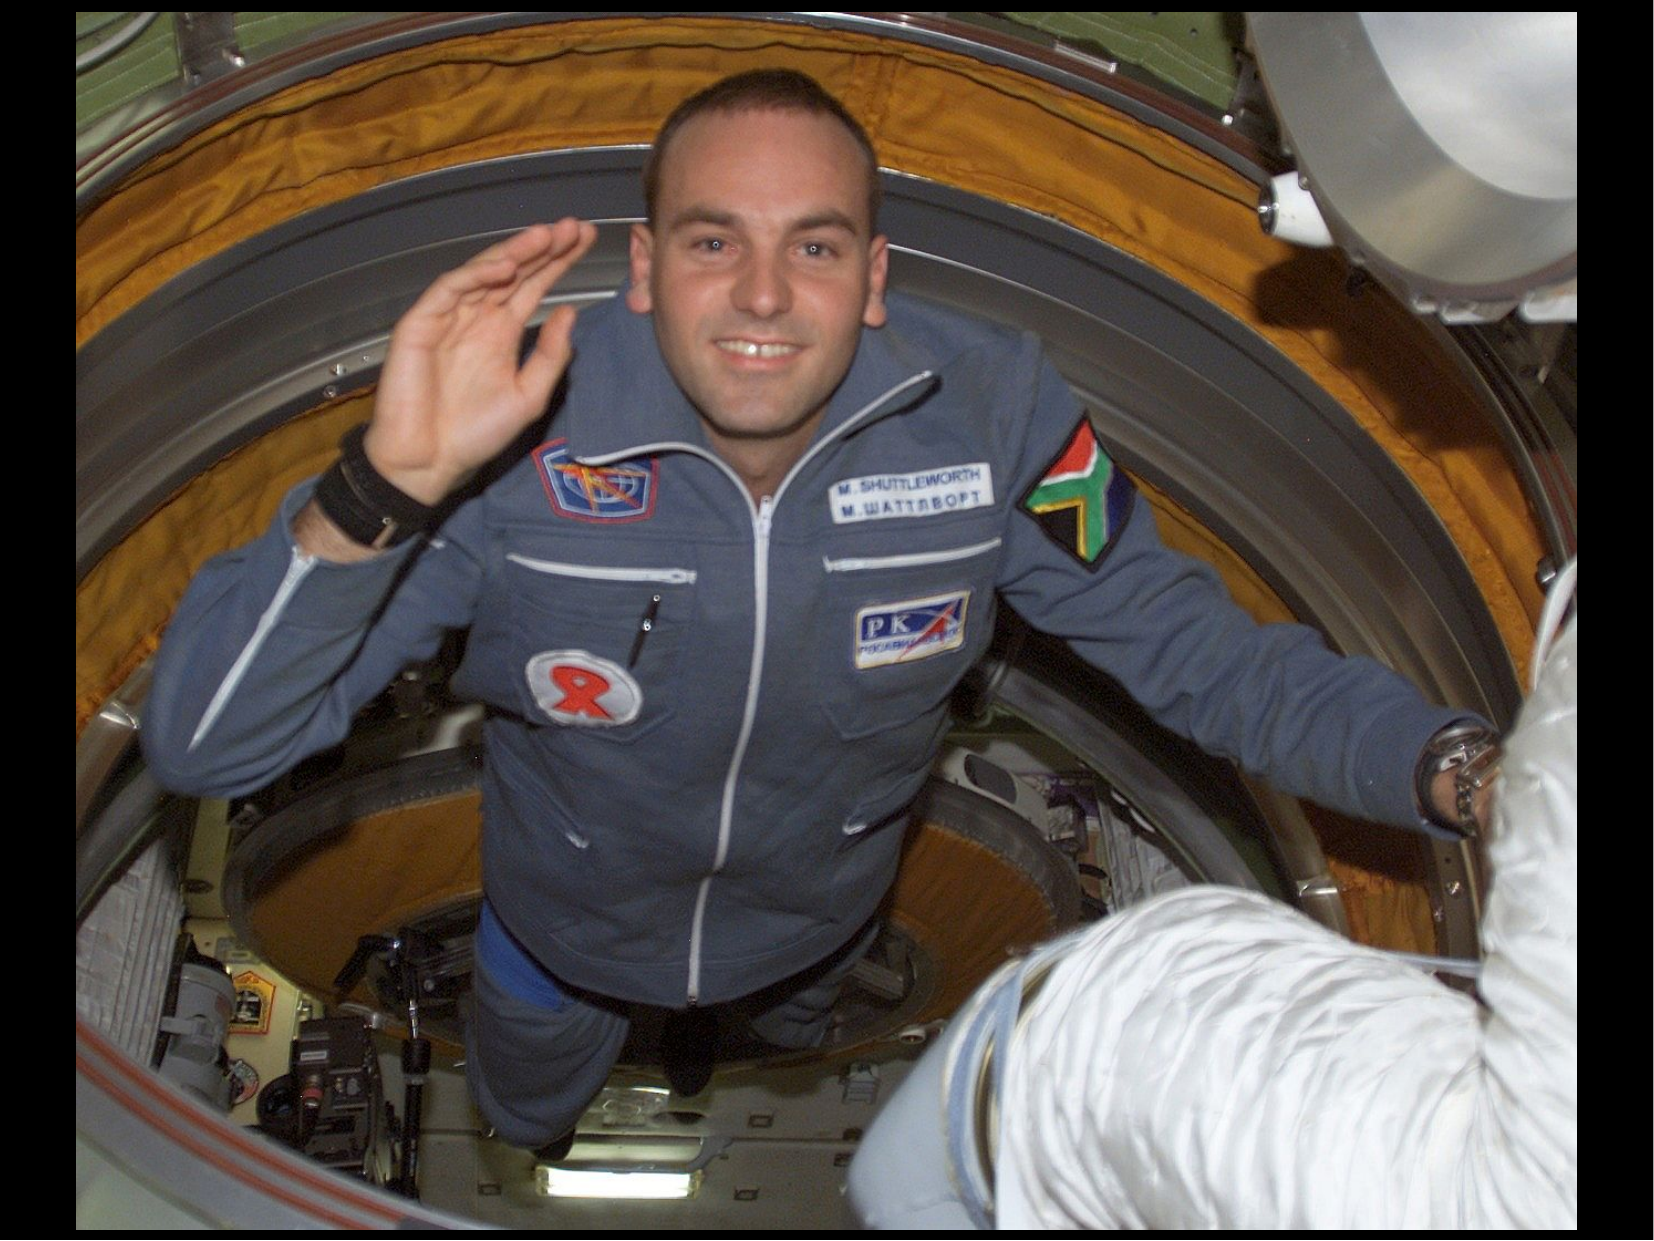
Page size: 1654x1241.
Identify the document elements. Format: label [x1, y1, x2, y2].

picture [76, 12, 1577, 1230]
